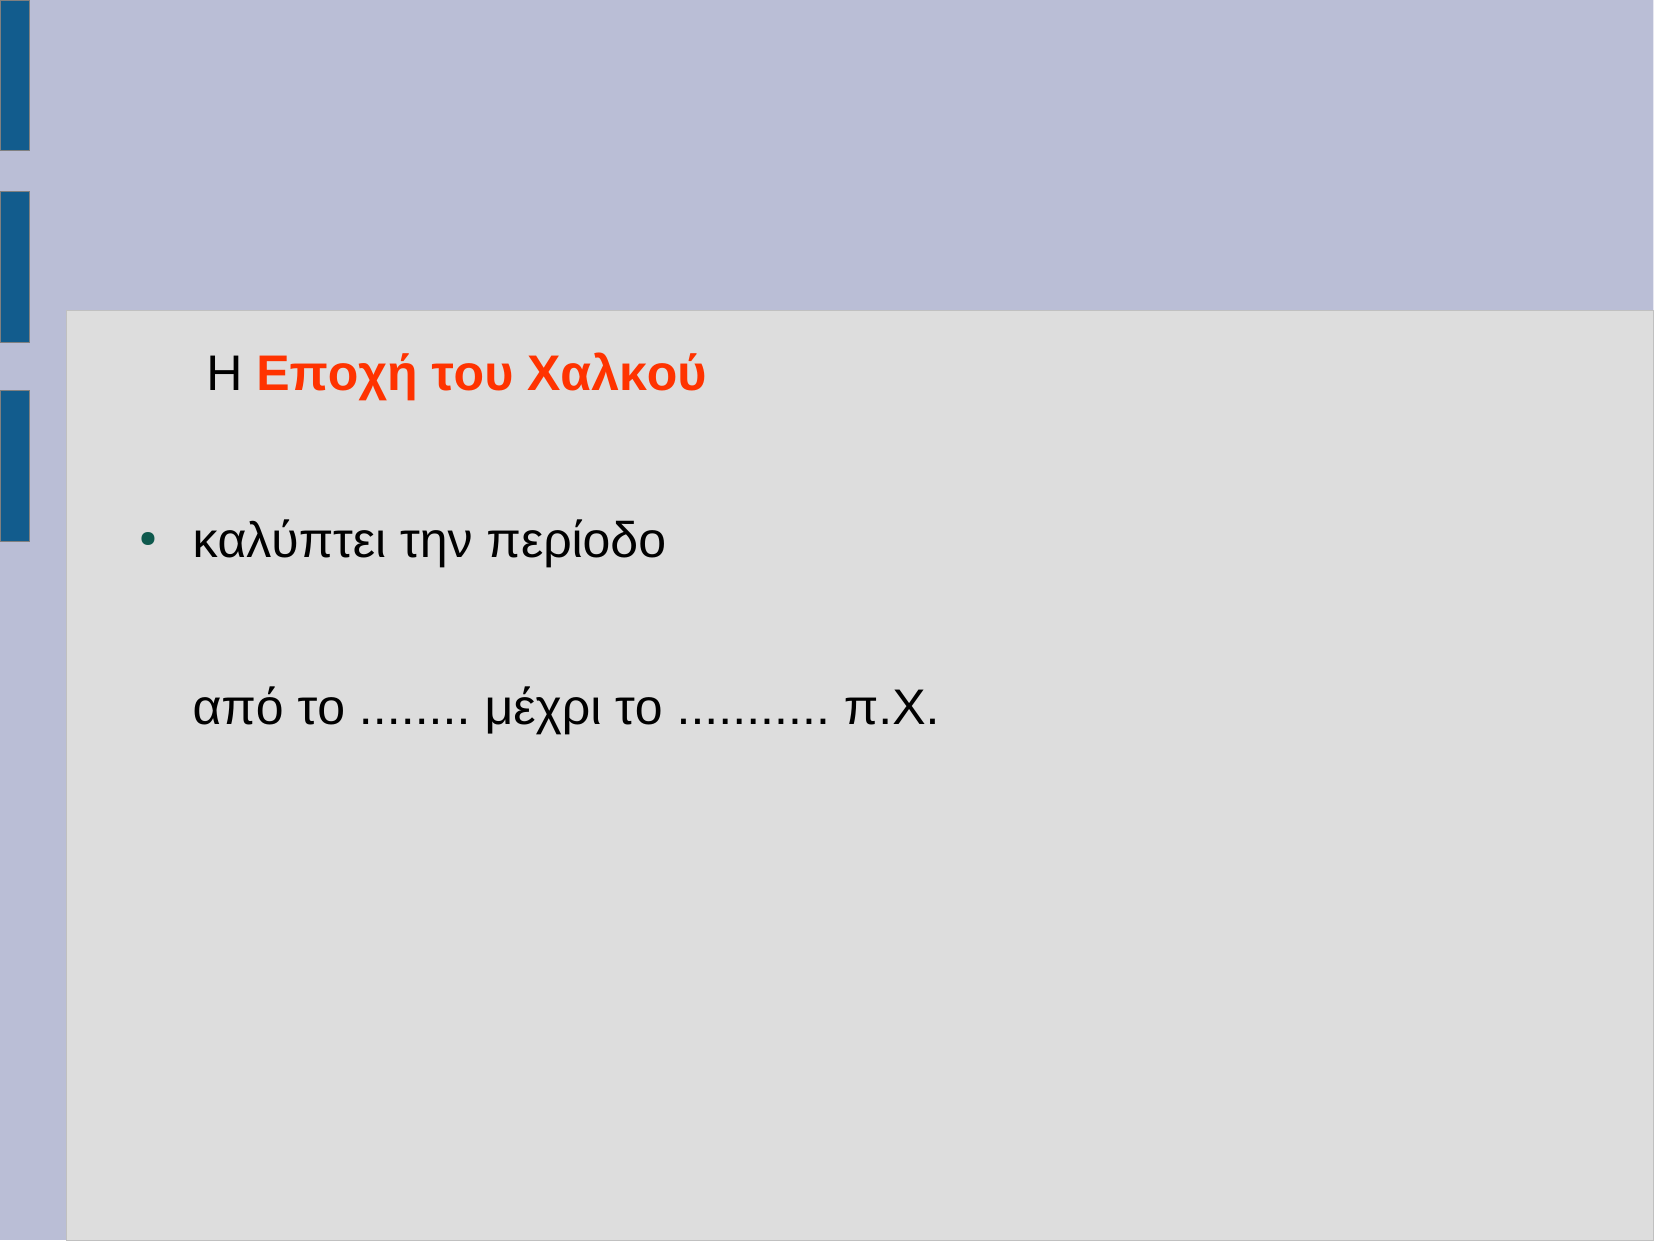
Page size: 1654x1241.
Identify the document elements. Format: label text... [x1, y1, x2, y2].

list Η Εποχή του Χαλκού καλύπτει την περίοδο από το ........ μέχρι το ........... π.Χ. [121, 344, 1534, 1127]
